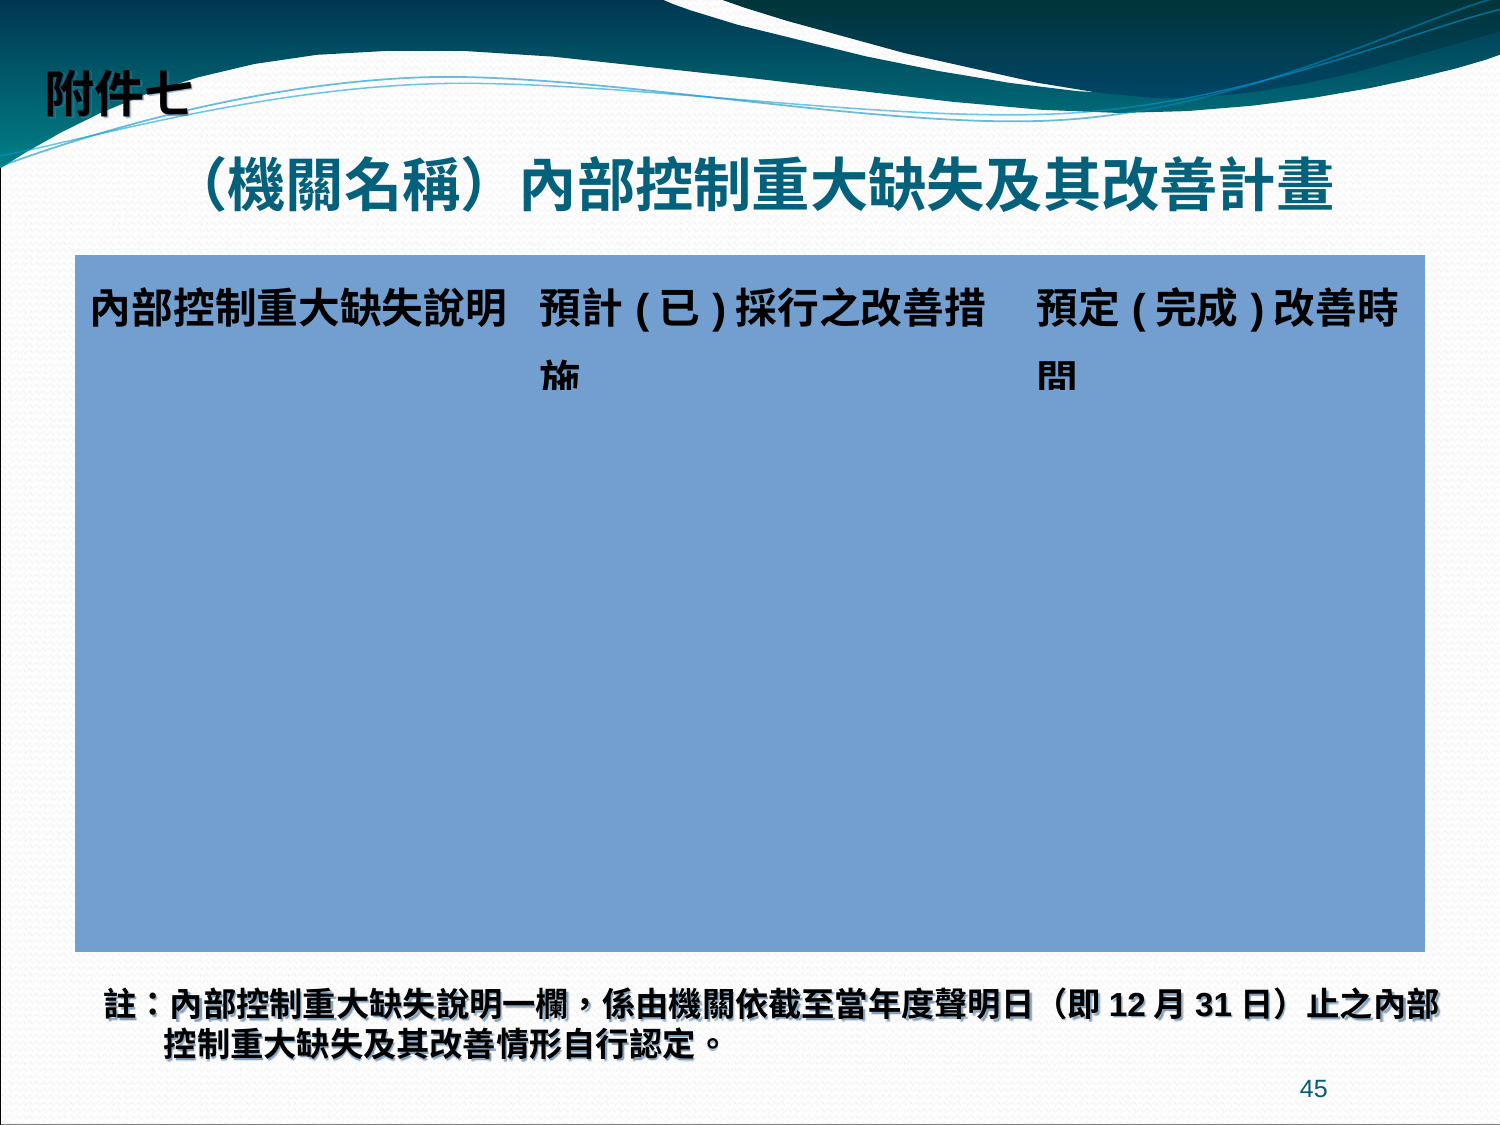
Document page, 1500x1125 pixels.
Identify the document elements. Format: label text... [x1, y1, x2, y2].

title （機關名稱）內部控制重大缺失及其改善計畫 [76, 31, 1427, 219]
table_header 內部控制重大缺失說明 [75, 255, 525, 390]
text_box 附件七 [29, 55, 230, 130]
table_header 預定(完成)改善時間 [1022, 255, 1425, 390]
text_box [1299, 1071, 1426, 1103]
table_cell [1022, 390, 1425, 952]
table_cell [525, 390, 1022, 952]
table_cell [75, 390, 525, 952]
table_header 預計(已)採行之改善措施 [525, 255, 1022, 390]
text_box 註：內部控制重大缺失說明一欄，係由機關依截至當年度聲明日（即12月31日）止之內部 控制重大缺失及其改善情形自行認定。 [89, 976, 1455, 1071]
